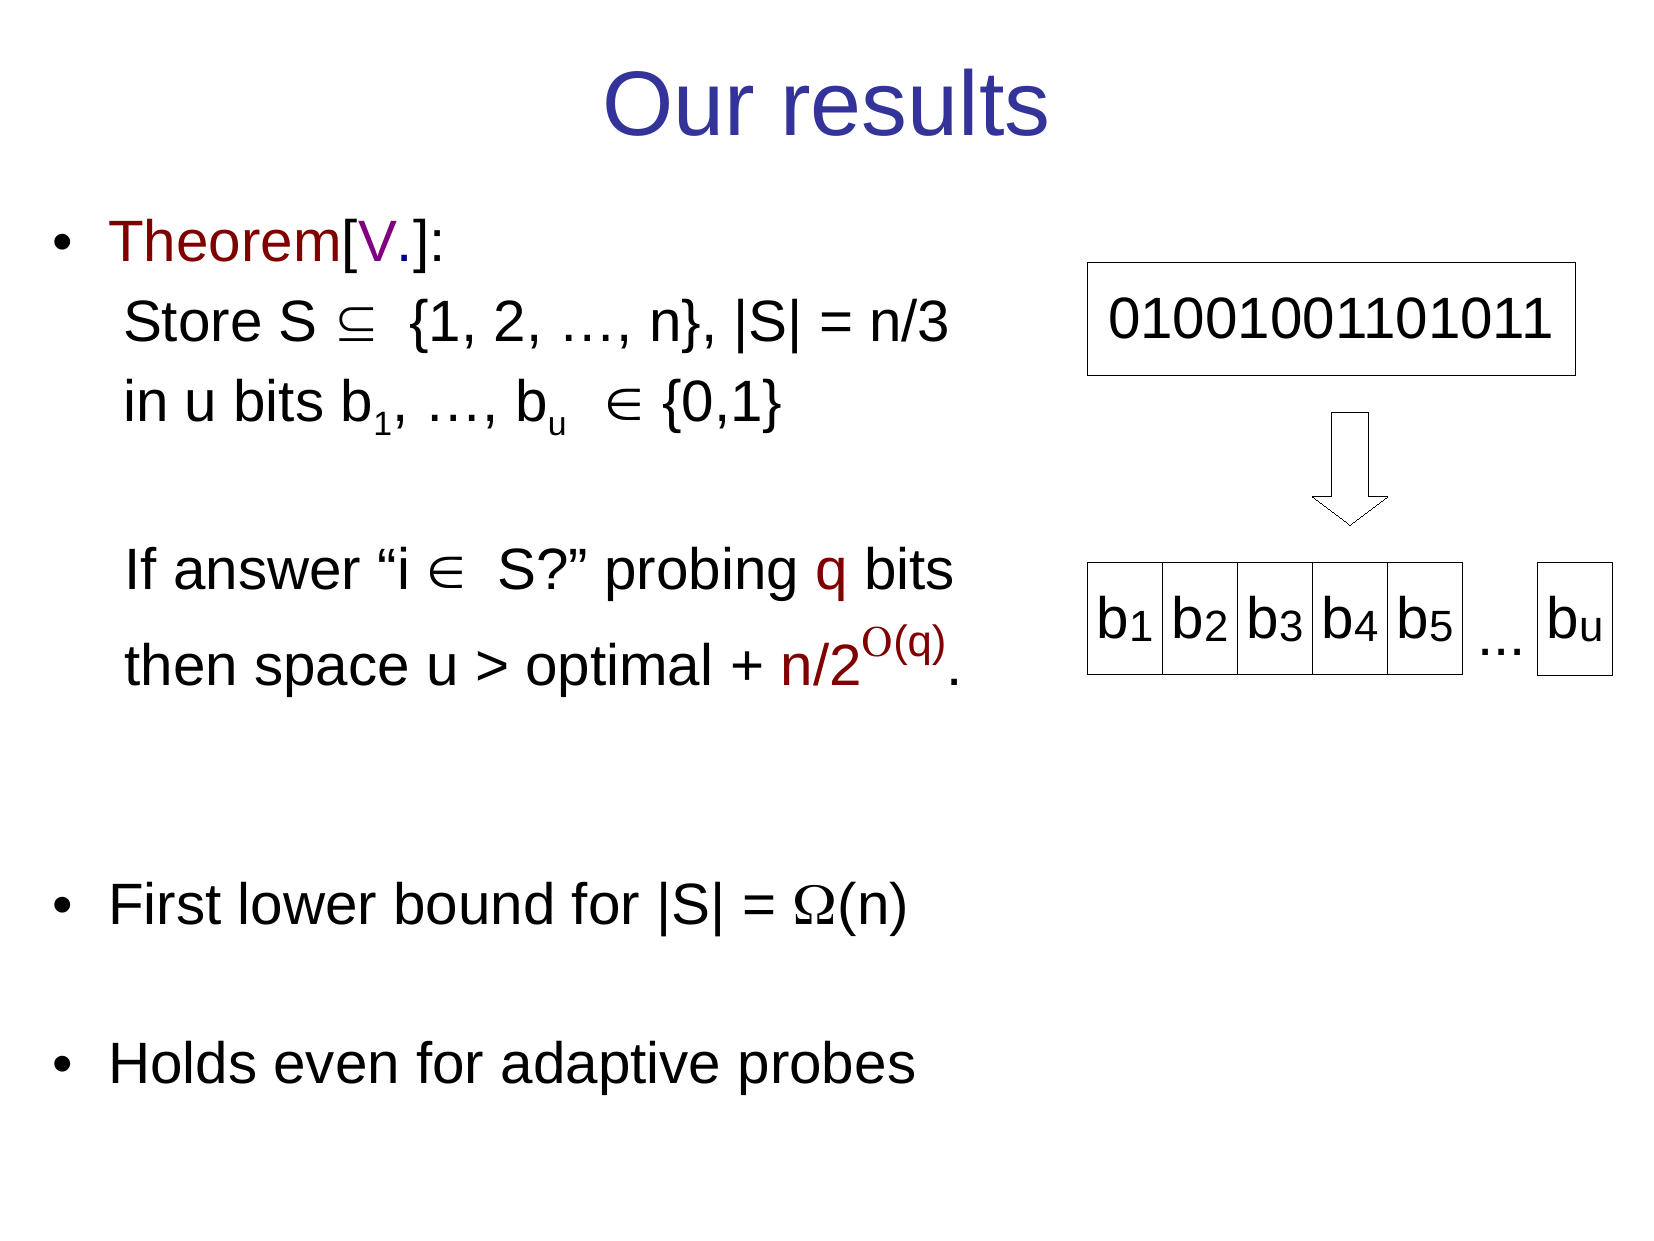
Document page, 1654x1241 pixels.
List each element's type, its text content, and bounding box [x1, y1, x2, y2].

text_box b1 [1087, 562, 1162, 675]
text_box bu [1537, 562, 1613, 676]
text_box 01001001101011 [1087, 262, 1576, 376]
text_box b5 [1387, 562, 1463, 675]
text_box b3 [1237, 562, 1312, 675]
text_box b2 [1162, 562, 1237, 675]
text_box ... [1462, 595, 1576, 676]
text_box b4 [1312, 562, 1387, 675]
title Our results [124, 0, 1530, 208]
list Theorem[V.]: Store S  {1, 2, …, n}, |S| = n/3 in u bits b1, …, bu  {0,1} If answer “i  S?” probing q bits then space u > optimal + n/2O(q). First lower bound for |S| = (n) Holds even for adaptive probes [37, 122, 1654, 1225]
